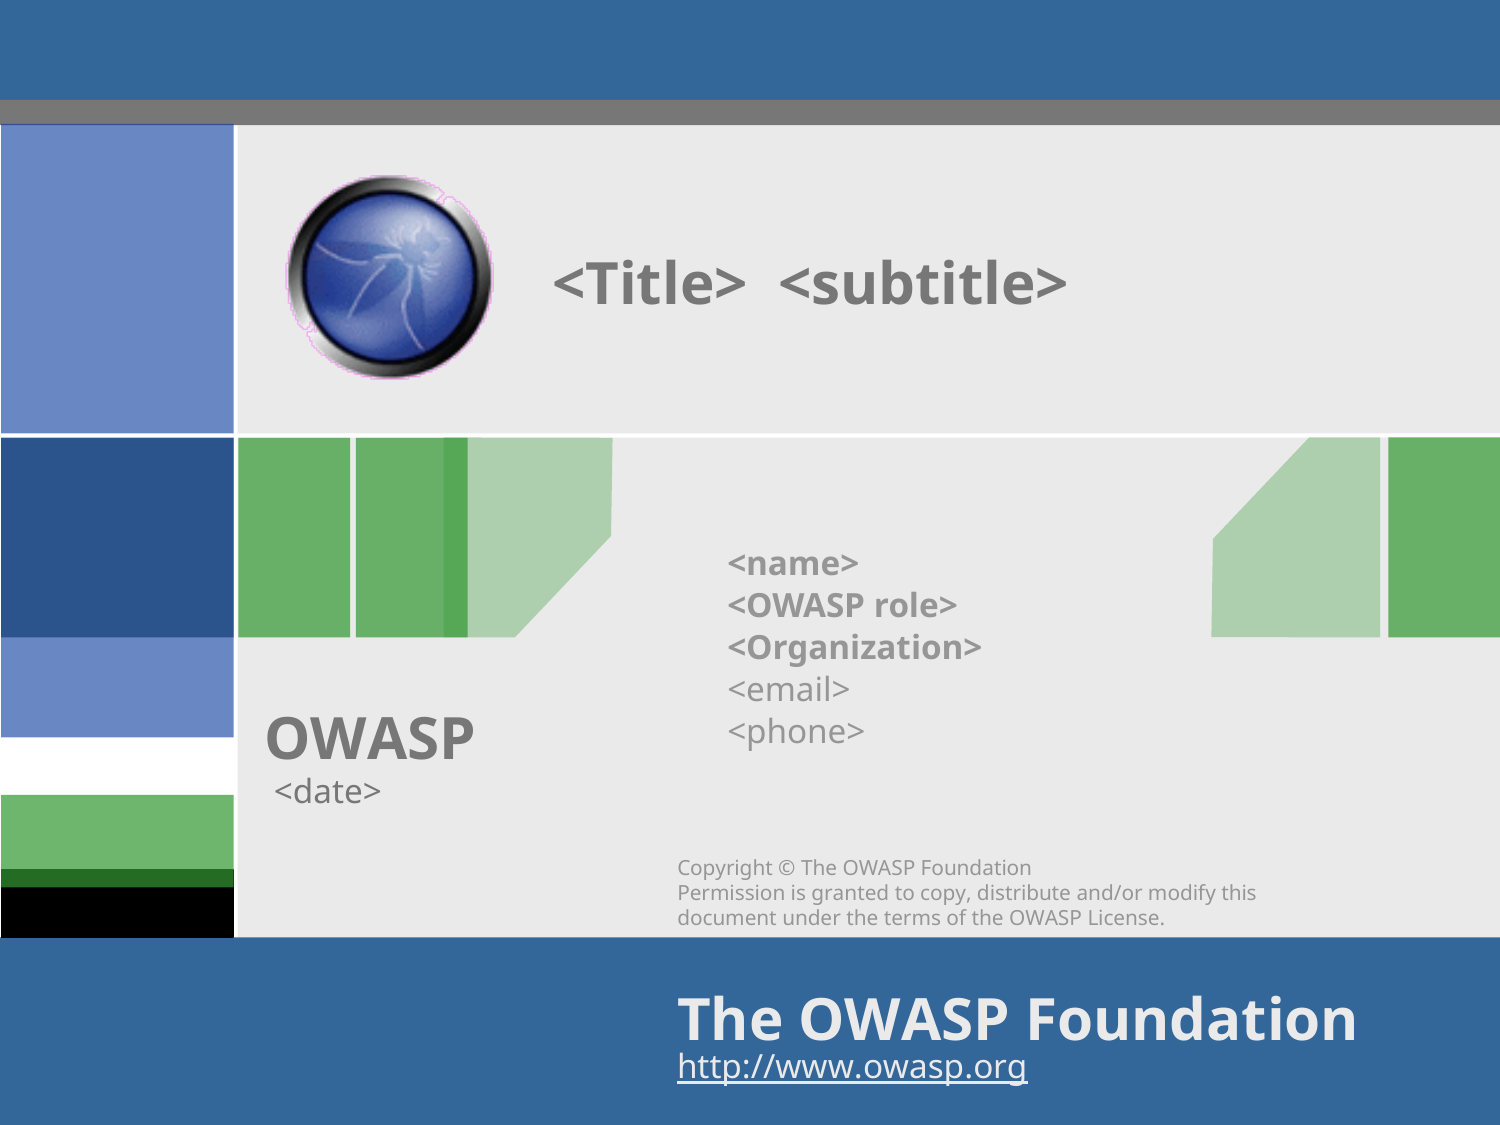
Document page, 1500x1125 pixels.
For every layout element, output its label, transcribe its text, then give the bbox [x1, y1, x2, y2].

title <Title> <subtitle> [537, 124, 1500, 438]
text_box <date> [259, 762, 397, 818]
subtitle <name> <OWASP role> <Organization> <email> <phone> [712, 534, 1326, 765]
picture [275, 174, 501, 382]
